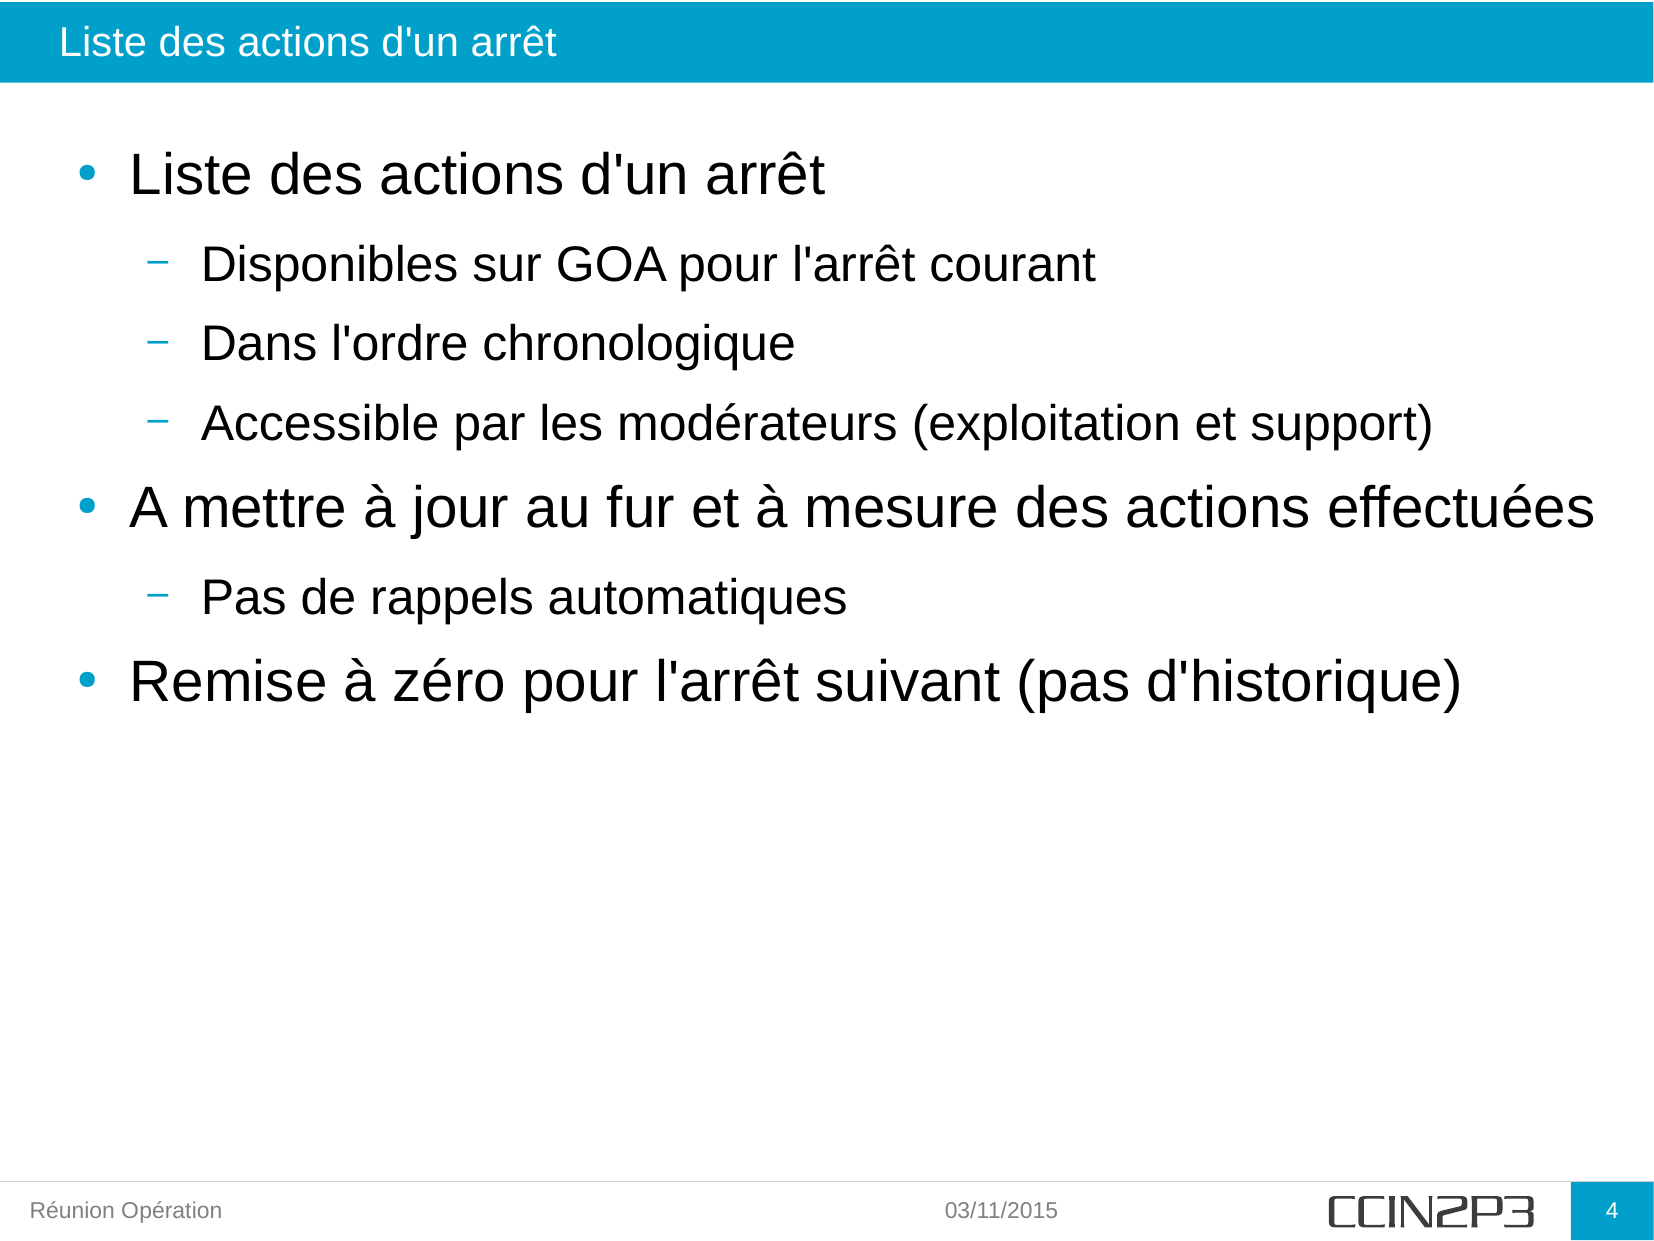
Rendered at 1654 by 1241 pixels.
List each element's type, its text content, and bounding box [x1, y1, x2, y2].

list Liste des actions d'un arrêt Disponibles sur GOA pour l'arrêt courant Dans l'ordre chronologique Accessible par les modérateurs (exploitation et support) A mettre à jour au fur et à mesure des actions effectuées Pas de rappels automatiques Remise à zéro pour l'arrêt suivant (pas d'historique) [59, 141, 1607, 1134]
title Liste des actions d'un arrêt [0, 2, 1654, 83]
